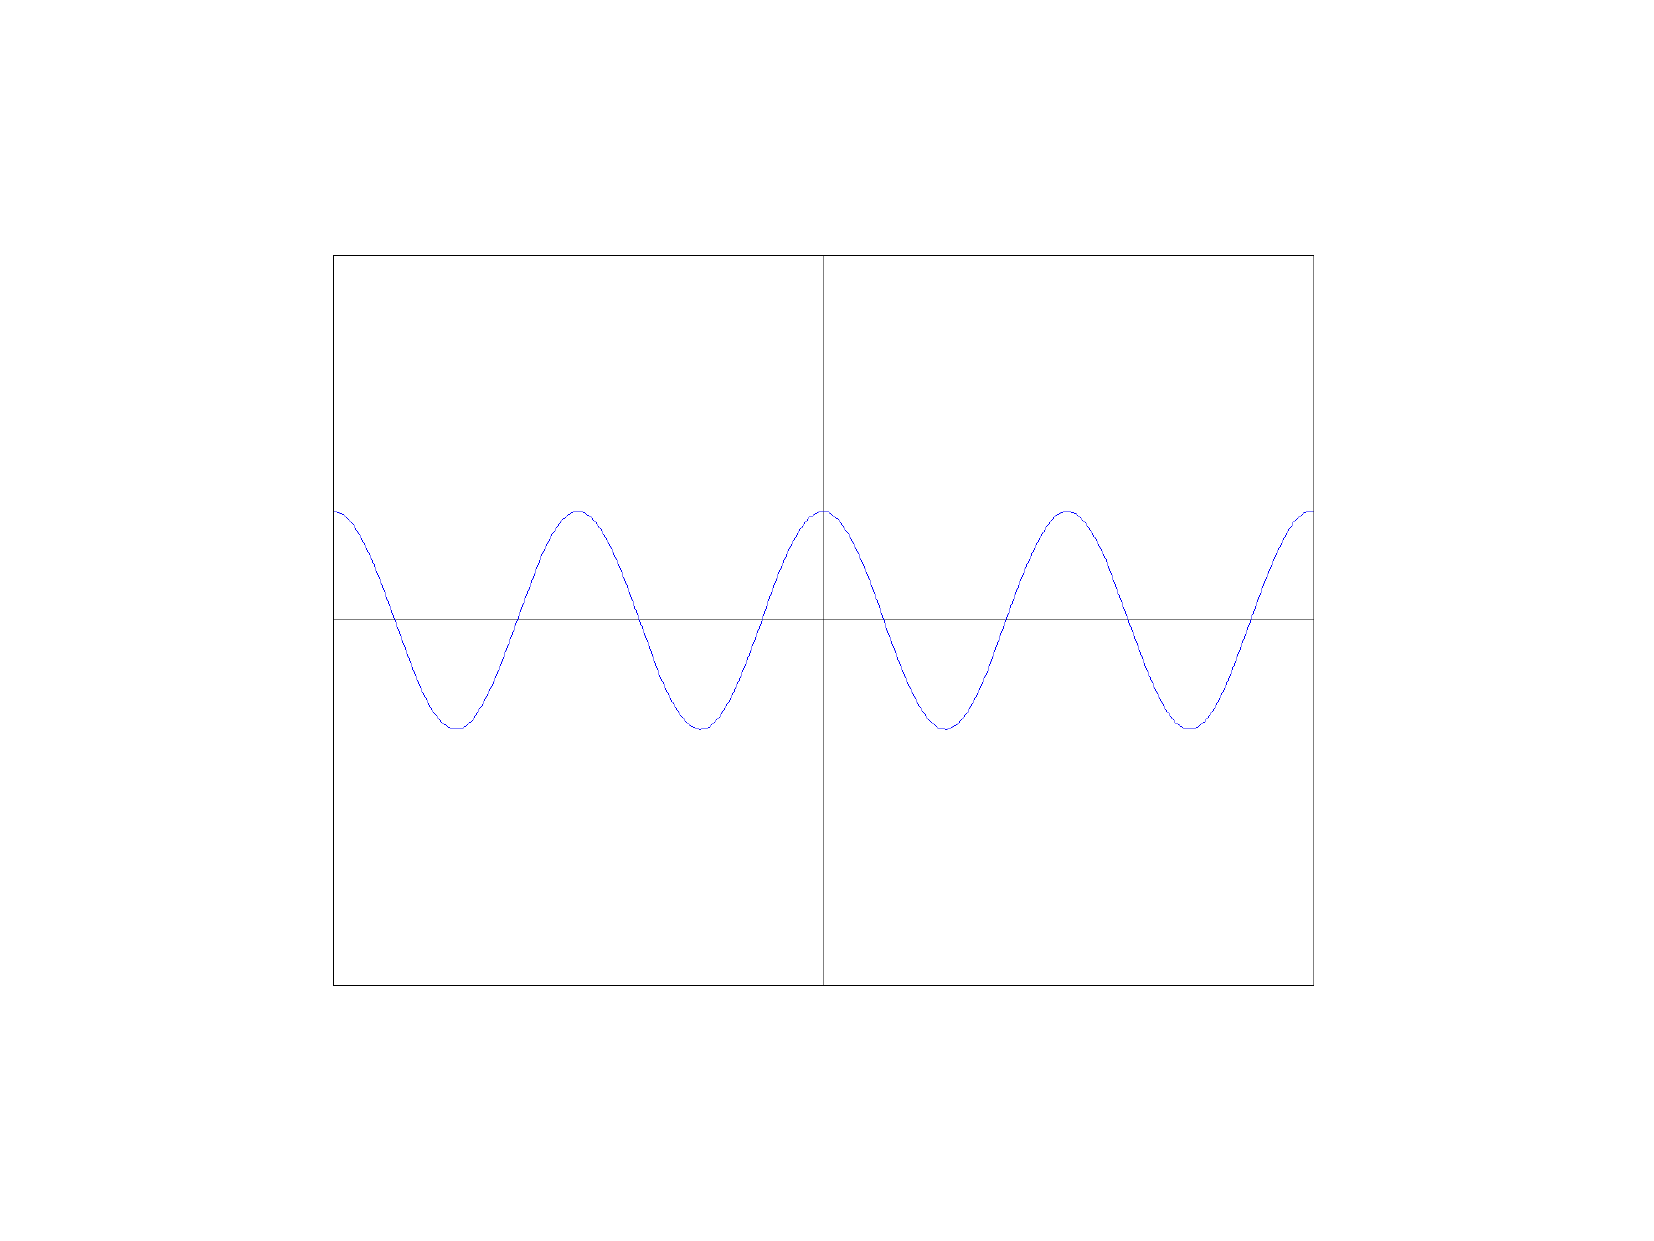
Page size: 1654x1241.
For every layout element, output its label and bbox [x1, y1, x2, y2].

picture [324, 243, 1329, 997]
